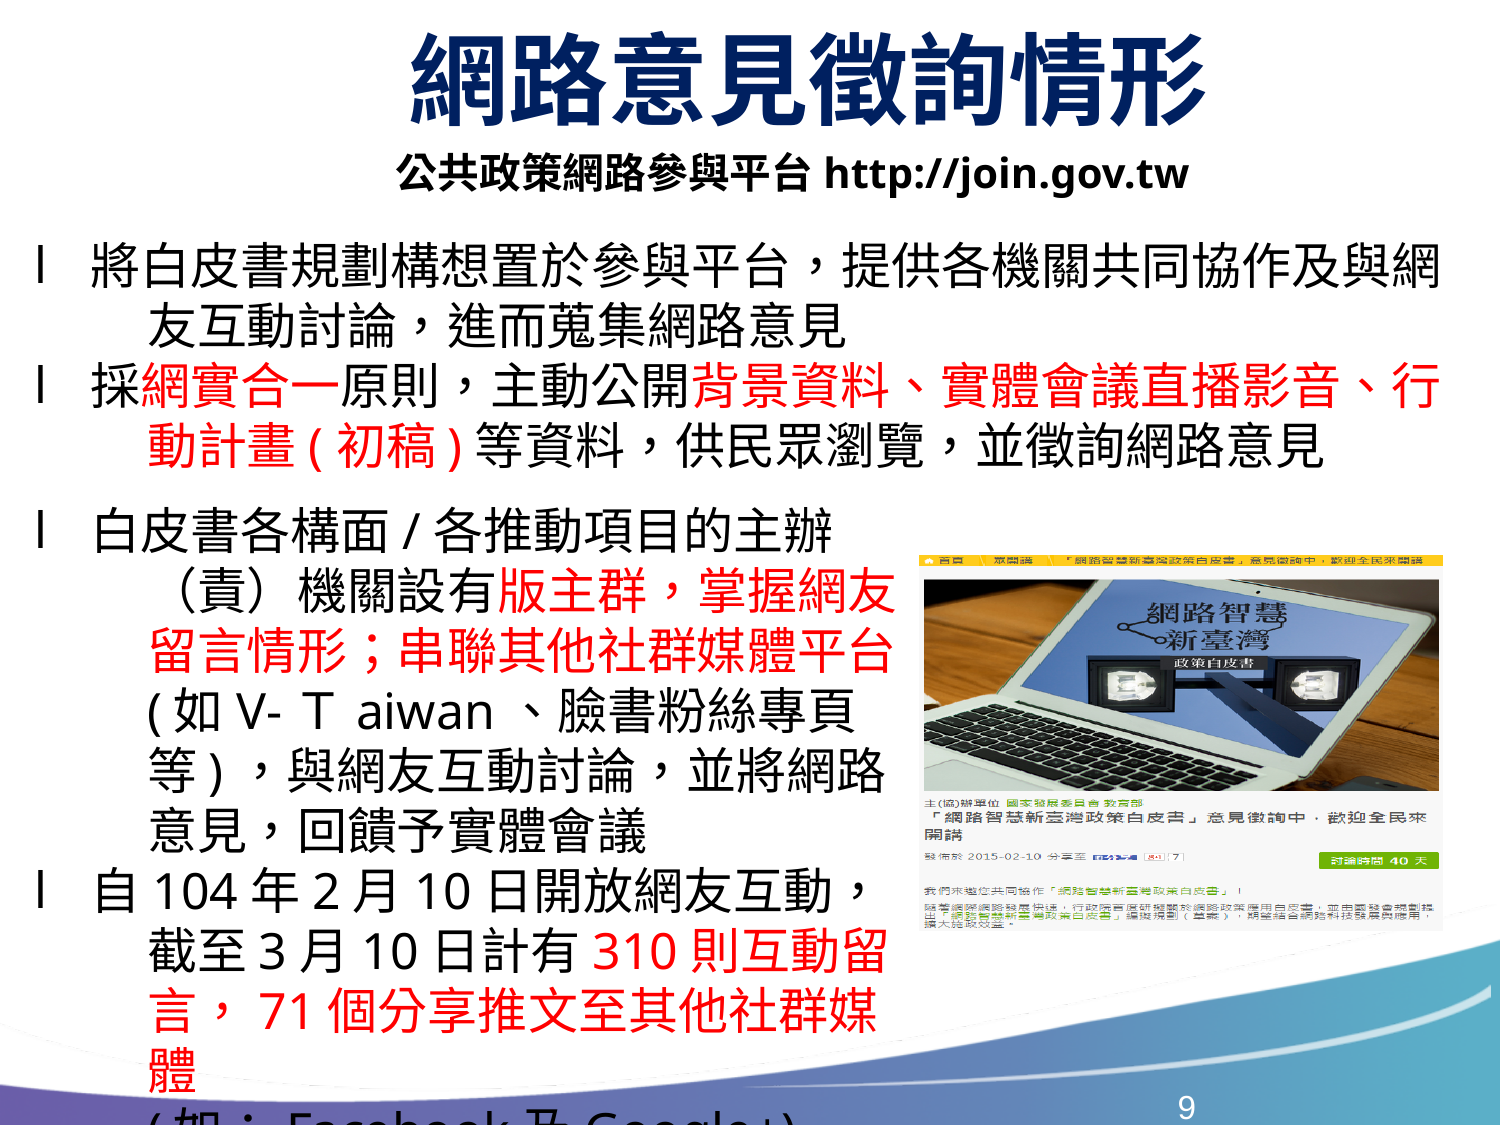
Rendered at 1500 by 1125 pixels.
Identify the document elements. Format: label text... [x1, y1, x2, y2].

picture [920, 555, 1443, 931]
text_box 網路意見徵詢情形 [141, 23, 1417, 187]
text_box 公共政策網路參與平台http://join.gov.tw [335, 140, 1251, 212]
text_box 將白皮書規劃構想置於參與平台，提供各機關共同協作及與網友互動討論，進而蒐集網路意見 採網實合一原則，主動公開背景資料、實體會議直播影音、行動計畫(初稿)等資料，供民眾瀏覽，並徵詢網路意見 [19, 226, 1461, 485]
text_box 白皮書各構面/各推動項目的主辦（責）機關設有版主群，掌握網友留言情形；串聯其他社群媒體平台(如V-Ｔaiwan、臉書粉絲專頁等)，與網友互動討論，並將網路意見，回饋予實體會議 自104年2月10日開放網友互動， 截至3月10日計有310則互動留言，71個分享推文至其他社群媒體 (如：Facebook及Google+) [19, 491, 920, 1125]
